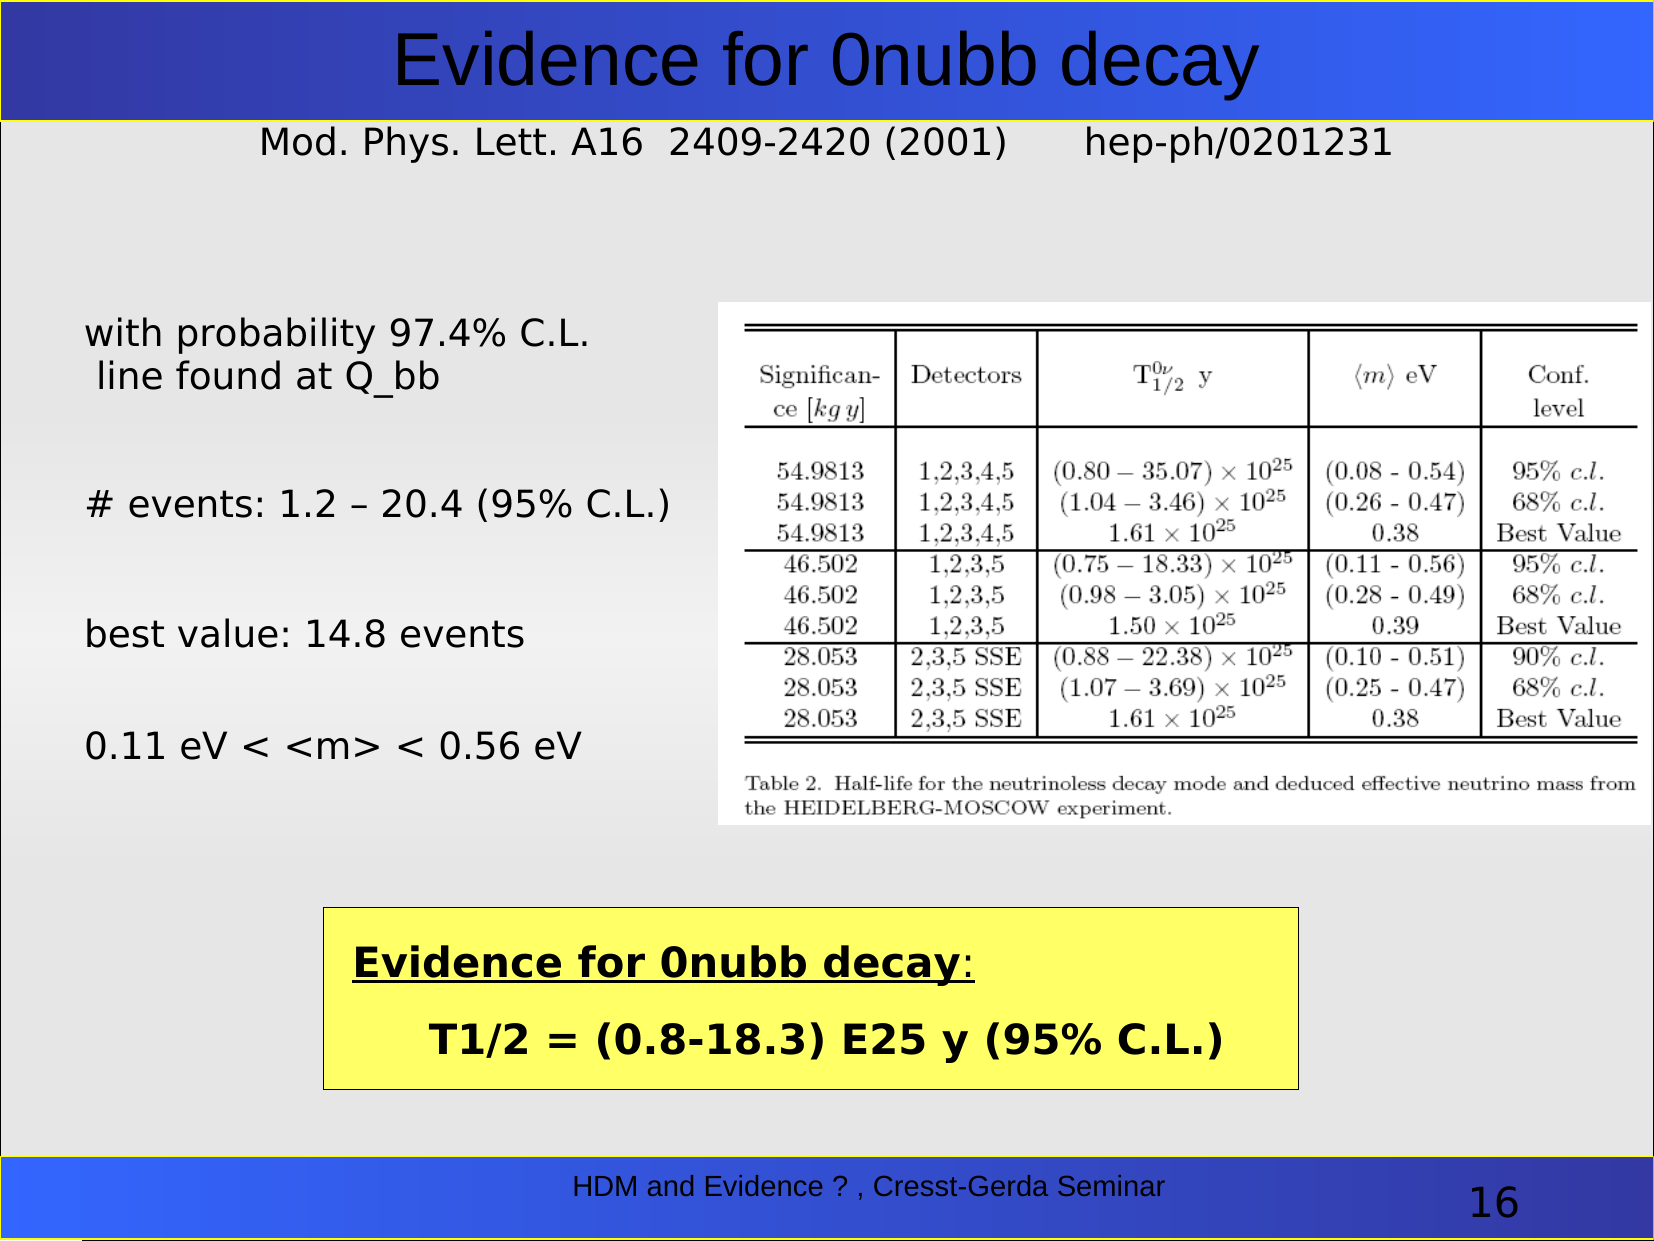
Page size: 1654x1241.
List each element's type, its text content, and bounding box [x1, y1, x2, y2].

text_box best value: 14.8 events [57, 605, 1220, 664]
text_box Mod. Phys. Lett. A16 2409-2420 (2001) hep-ph/0201231 [0, 112, 1654, 172]
text_box T1/2 = (0.8-18.3) E25 y (95% C.L.) [0, 1008, 1654, 1072]
text_box 0.11 eV < <m> < 0.56 eV [57, 717, 1220, 776]
text_box # events: 1.2 – 20.4 (95% C.L.) [57, 475, 1220, 534]
text_box with probability 97.4% C.L. line found at Q_bb [57, 303, 1220, 406]
title Evidence for 0nubb decay [82, 0, 1571, 112]
text_box [323, 907, 1299, 1008]
text_box [323, 1072, 1299, 1090]
picture [718, 302, 1651, 826]
text_box Evidence for 0nubb decay: [337, 931, 1313, 995]
